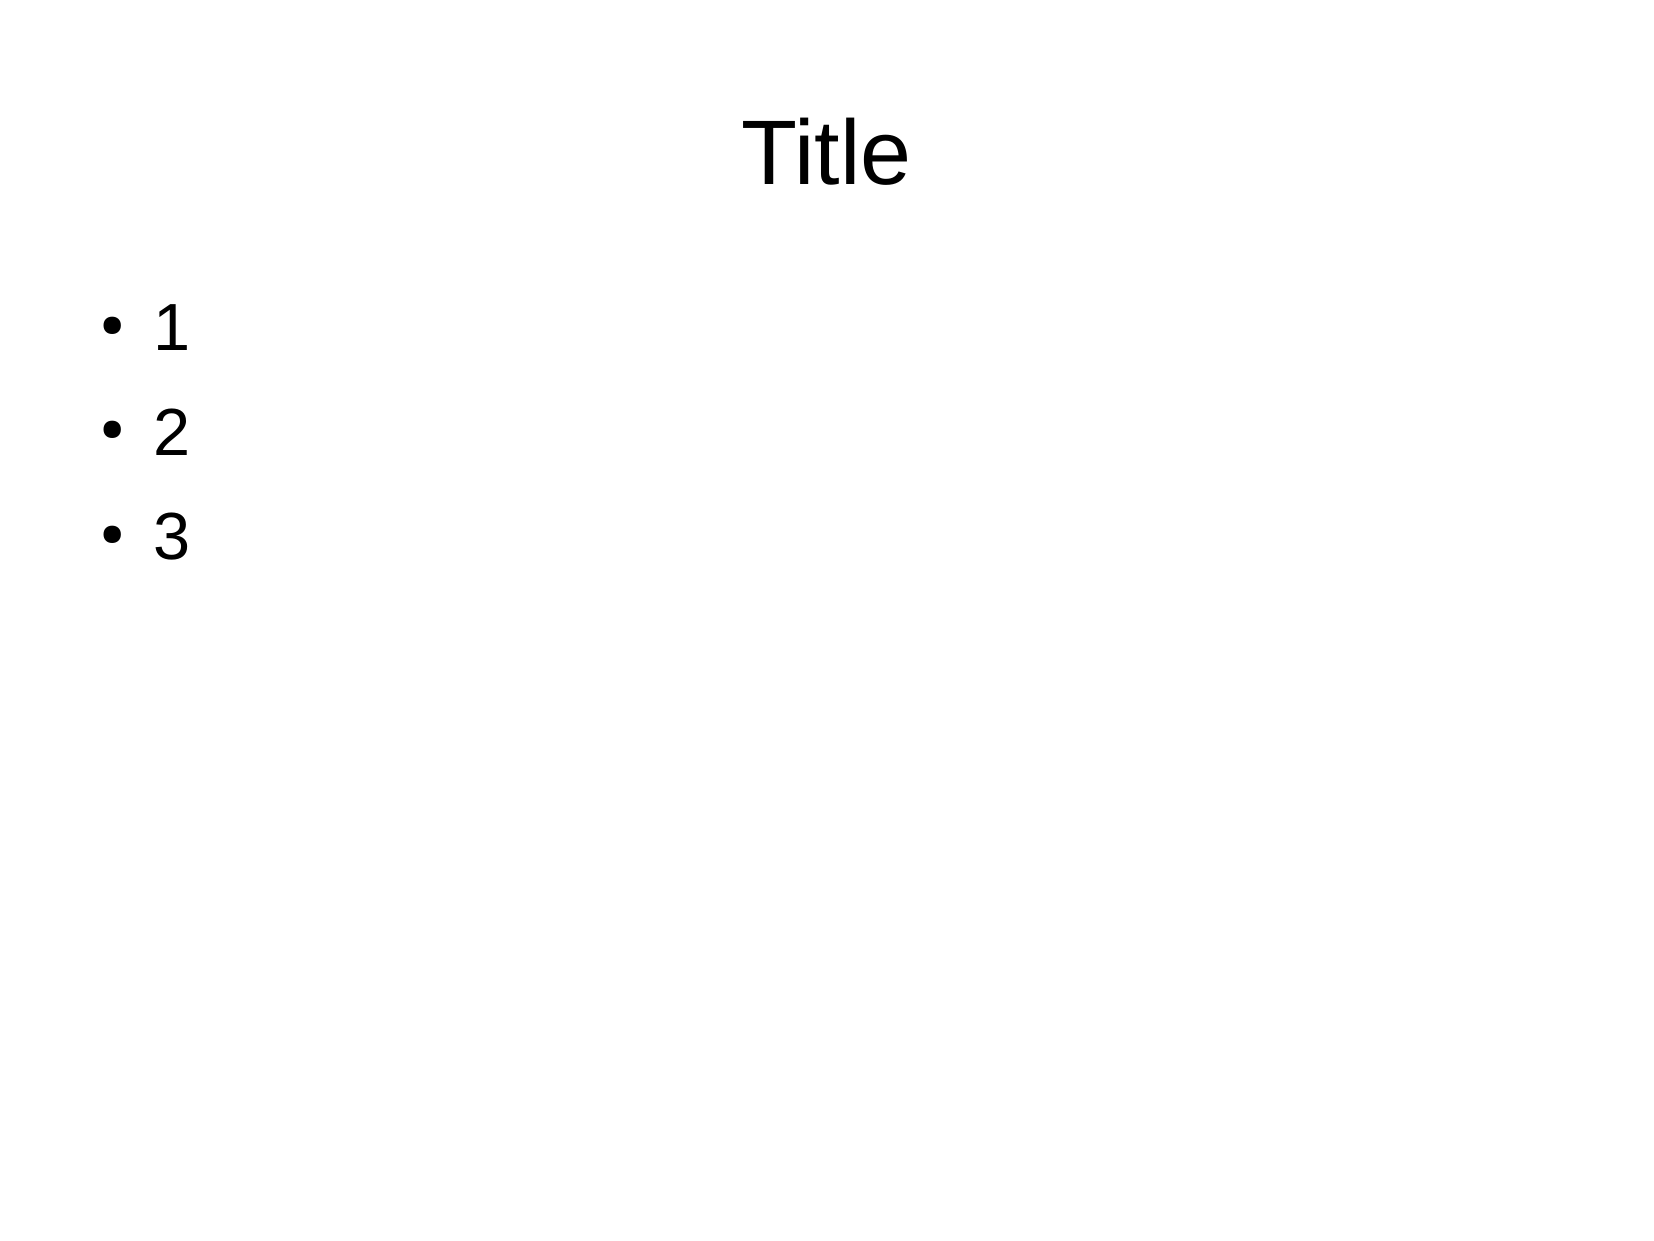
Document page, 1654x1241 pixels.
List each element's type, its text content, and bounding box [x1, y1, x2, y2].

list 1 2 3 [82, 290, 1571, 1094]
title Title [82, 56, 1571, 250]
